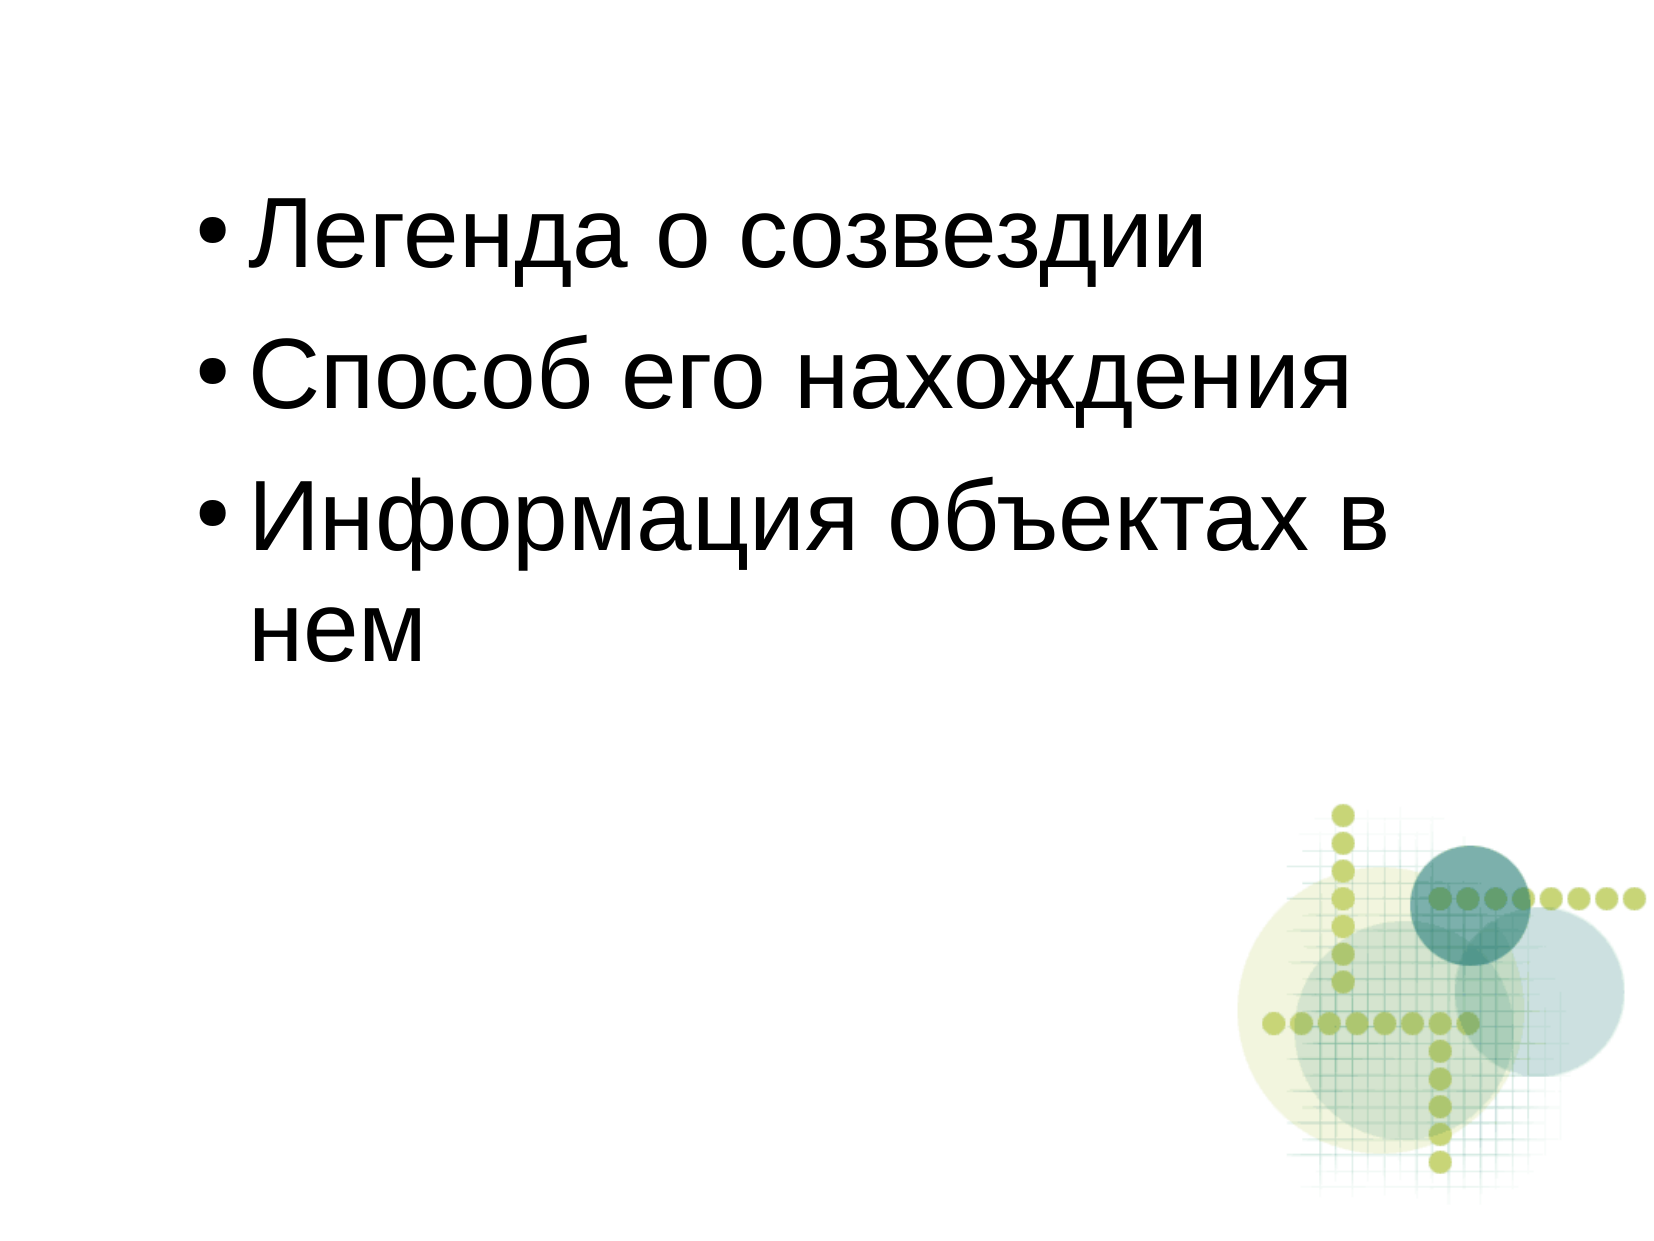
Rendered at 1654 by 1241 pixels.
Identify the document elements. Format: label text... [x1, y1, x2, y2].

picture [1224, 792, 1654, 1211]
list Легенда о созвездии Способ его нахождения Информация объектах в нем [177, 177, 1590, 916]
